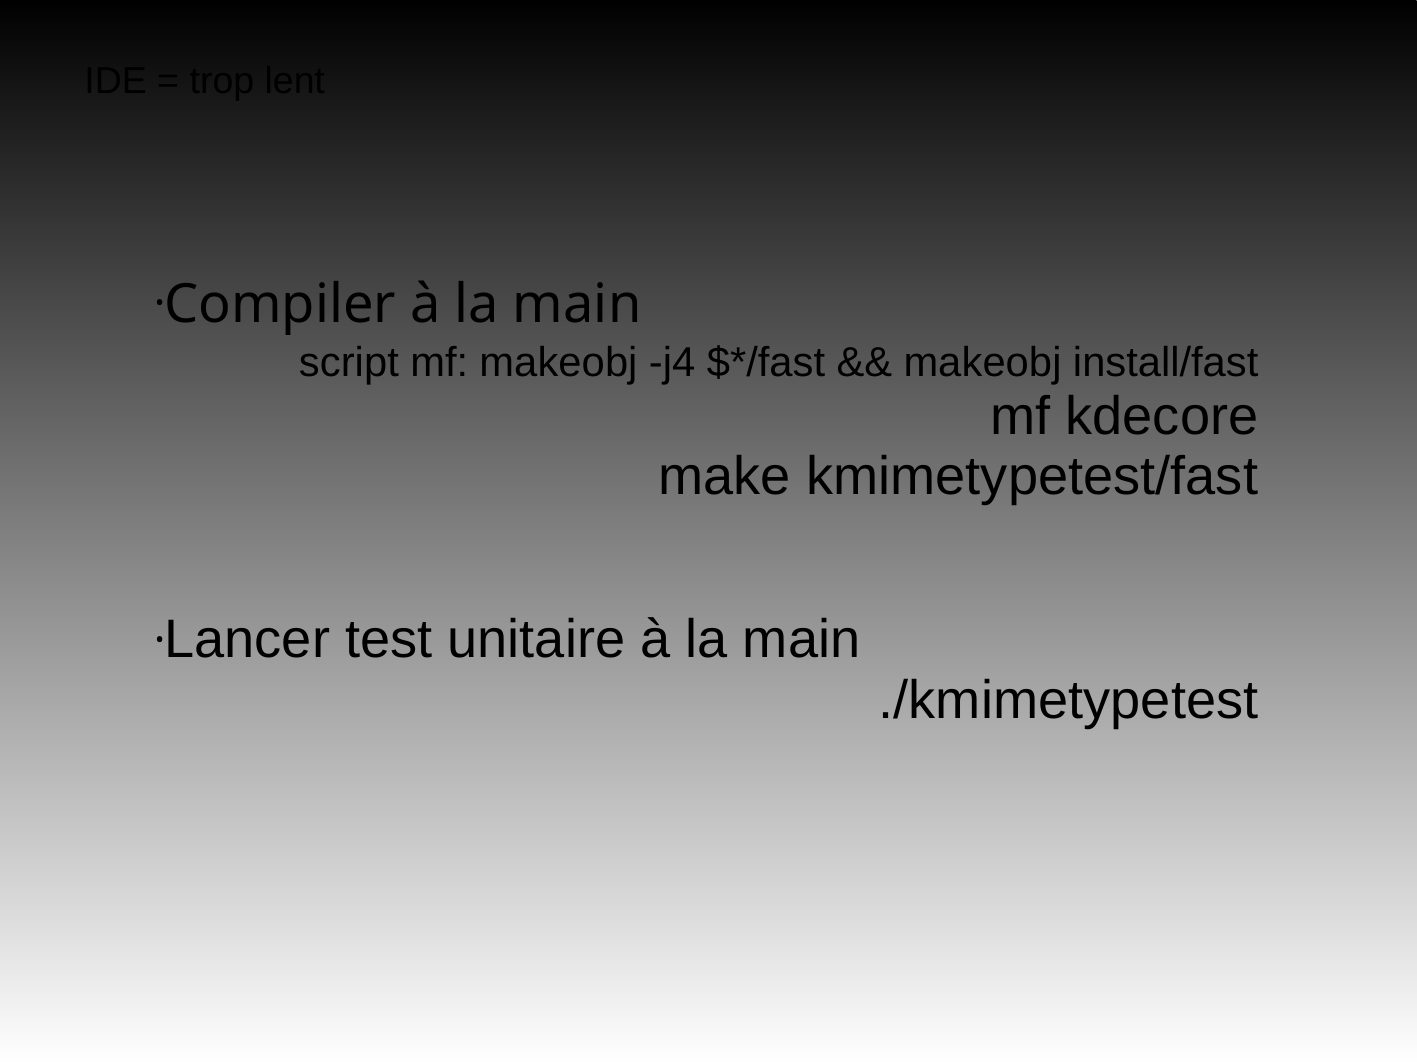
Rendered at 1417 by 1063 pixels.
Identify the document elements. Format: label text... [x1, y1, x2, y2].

list Compiler à la main script mf: makeobj -j4 $*/fast && makeobj install/fast mf kdecore make kmimetypetest/fast Lancer test unitaire à la main ./kmimetypetest [140, 257, 1274, 906]
title IDE = trop lent [69, 51, 1345, 222]
